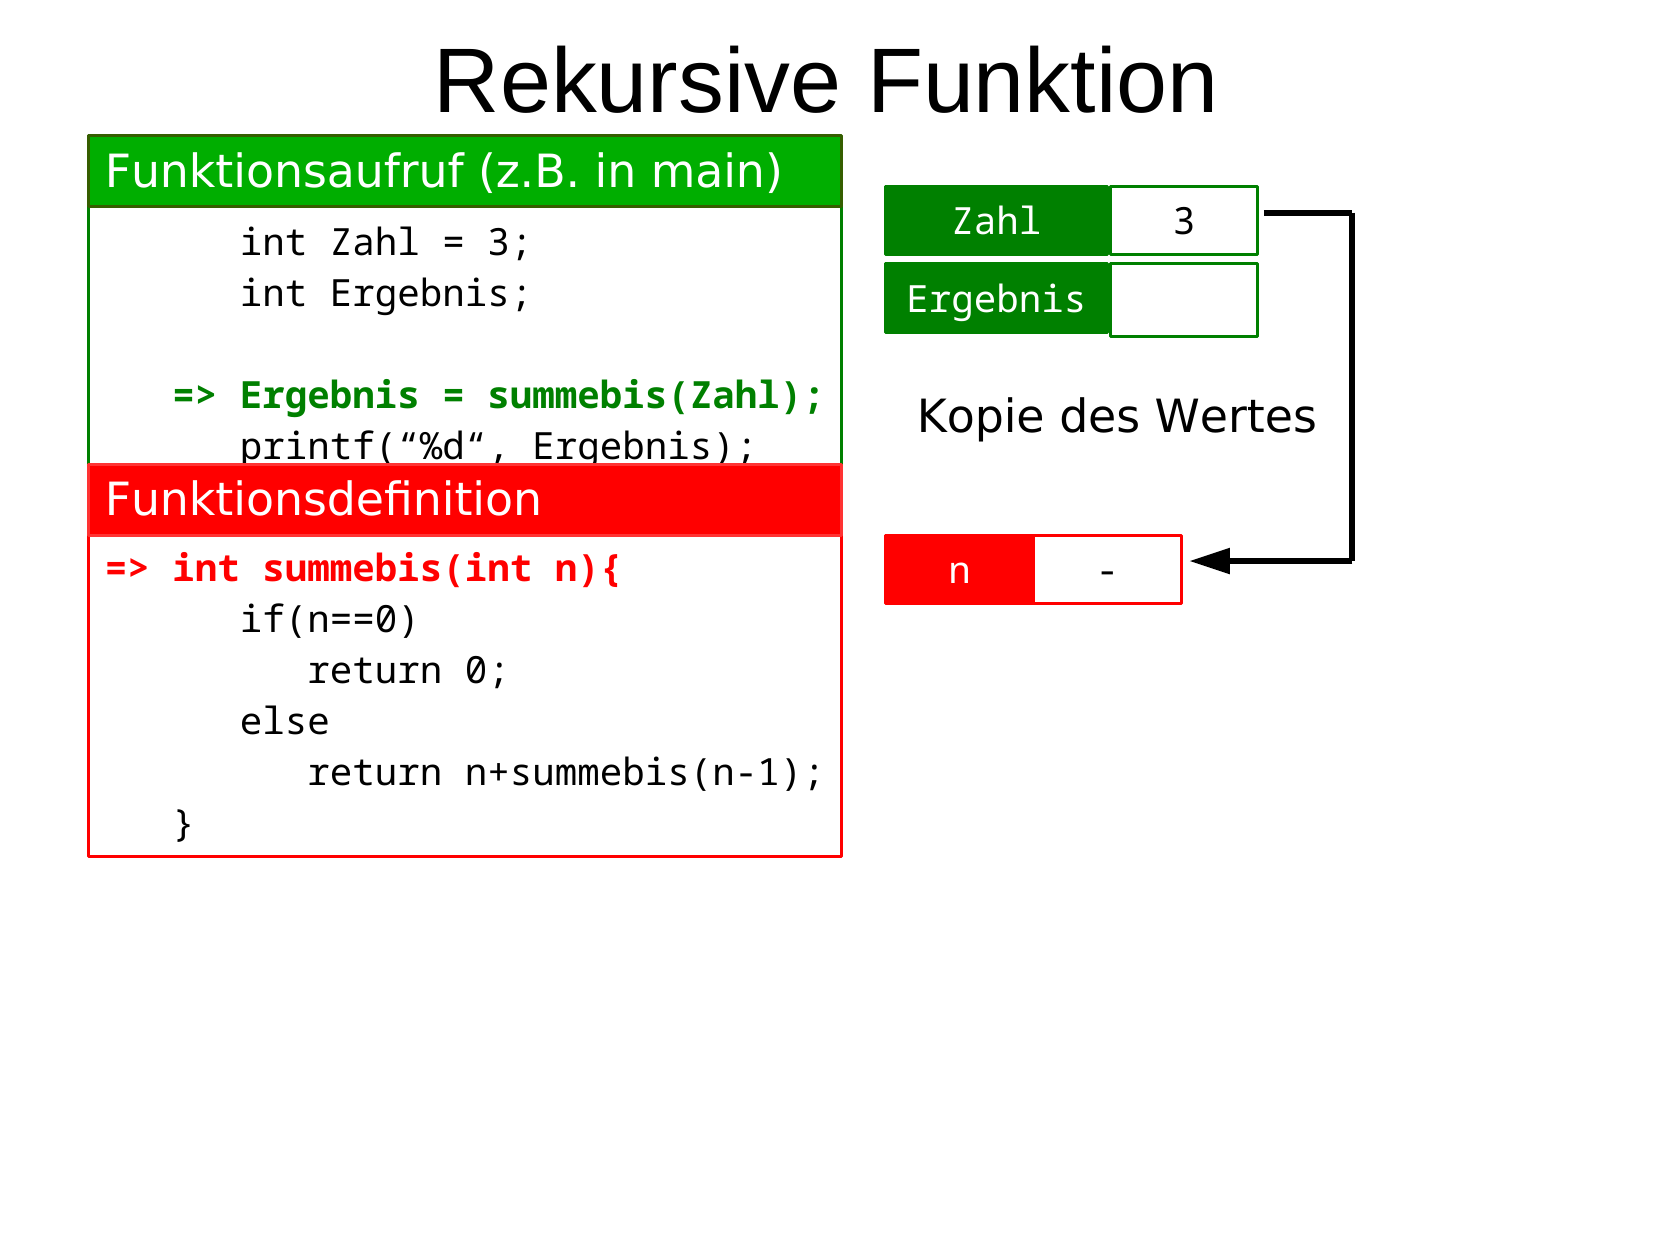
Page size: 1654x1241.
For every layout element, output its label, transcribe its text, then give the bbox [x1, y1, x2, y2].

text_box Zahl [885, 186, 1108, 248]
text_box Funktionsdefinition [88, 464, 842, 536]
text_box Ergebnis [885, 263, 1108, 325]
text_box => int summebis(int n){ if(n==0) return 0; else return n+summebis(n-1); } [88, 537, 842, 812]
text_box 3 [1110, 186, 1258, 248]
text_box int Zahl = 3; int Ergebnis; => Ergebnis = summebis(Zahl); printf(“%d“, Ergebnis); [88, 208, 842, 443]
text_box n [885, 535, 1032, 597]
text_box Kopie des Wertes [900, 380, 1344, 452]
title Rekursive Funktion [82, 24, 1571, 139]
text_box [1110, 263, 1258, 325]
text_box Funktionsaufruf (z.B. in main) [88, 139, 842, 207]
text_box - [1033, 535, 1182, 597]
